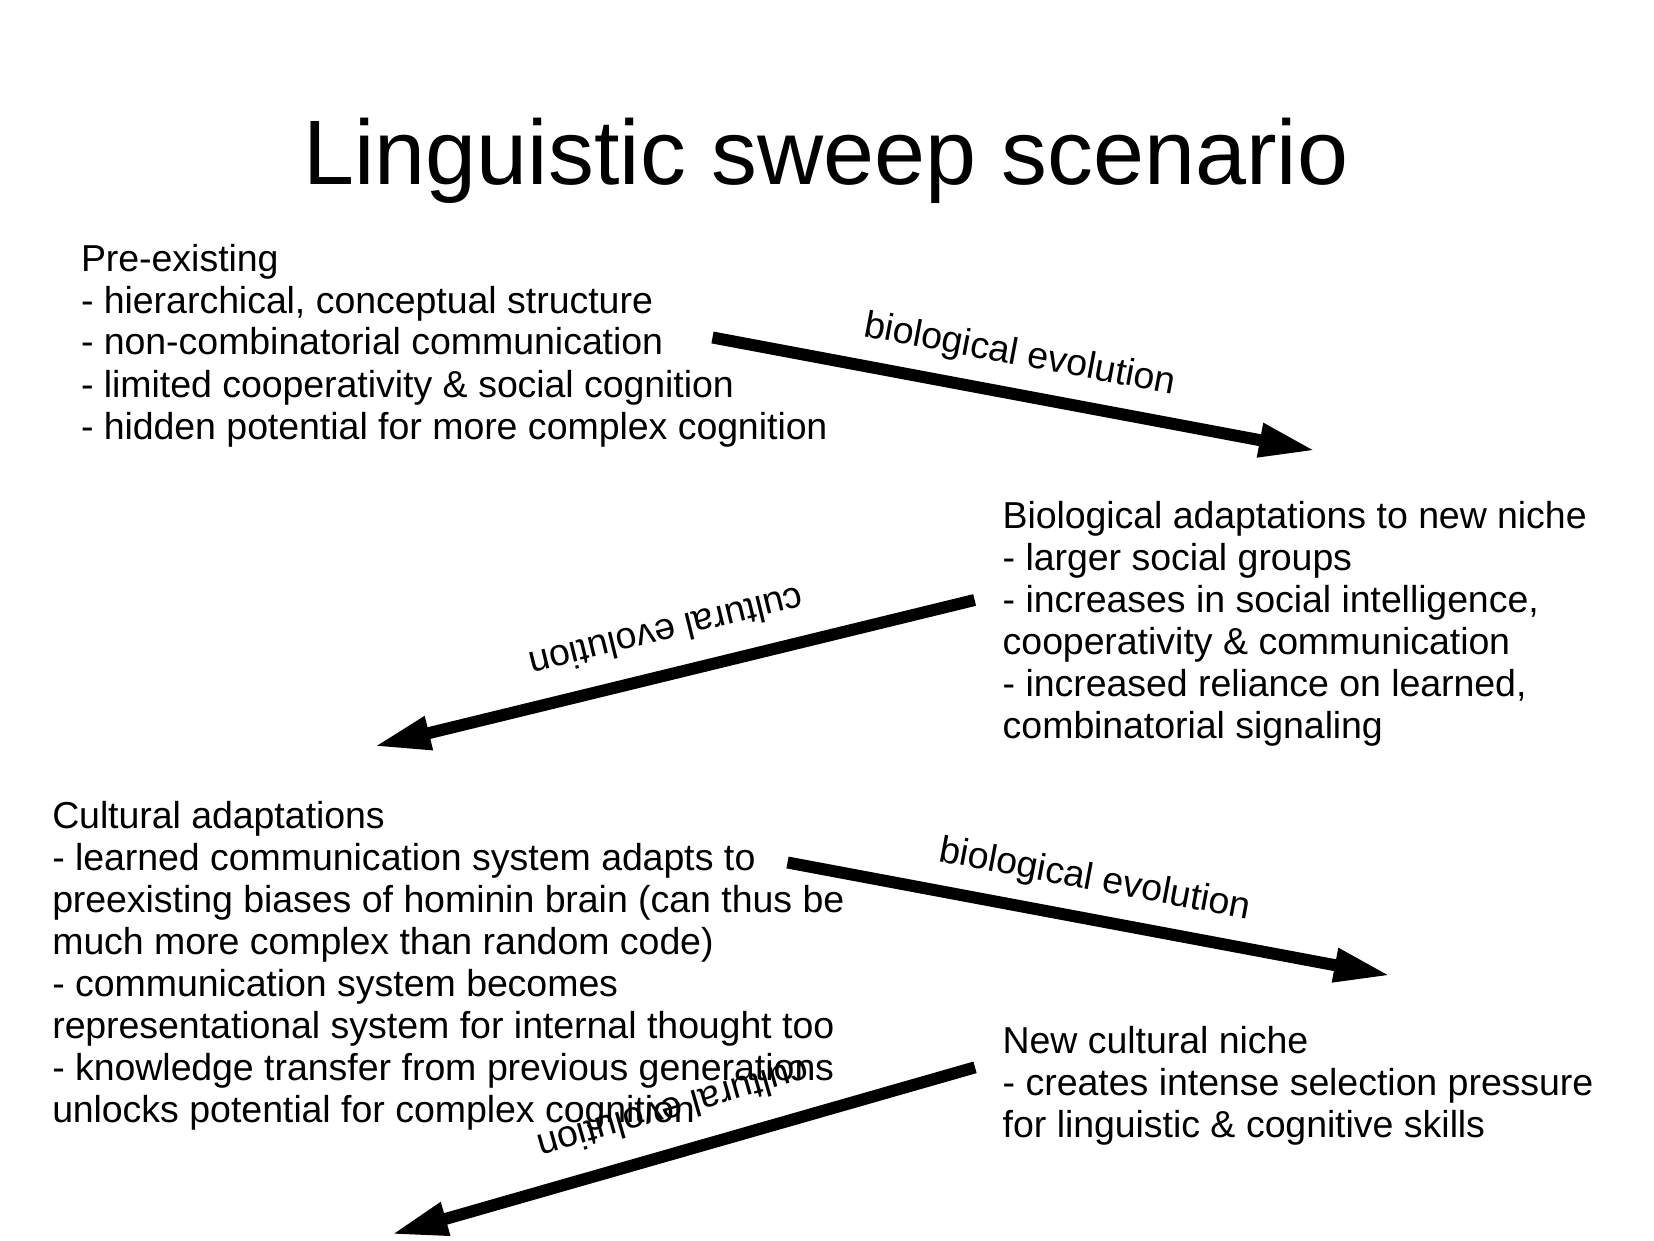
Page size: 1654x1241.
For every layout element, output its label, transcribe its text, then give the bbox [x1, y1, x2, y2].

title Linguistic sweep scenario [82, 49, 1571, 257]
text_box Biological adaptations to new niche - larger social groups - increases in social intelligence, cooperativity & communication - increased reliance on learned, combinatorial signaling [987, 487, 1613, 755]
text_box Pre-existing - hierarchical, conceptual structure - non-combinatorial communication - limited cooperativity & social cognition - hidden potential for more complex cognition [66, 229, 843, 455]
text_box New cultural niche - creates intense selection pressure for linguistic & cognitive skills [987, 1012, 1613, 1238]
text_box Cultural adaptations - learned communication system adapts to preexisting biases of hominin brain (can thus be much more complex than random code) - communication system becomes representational system for internal thought too - knowledge transfer from previous generations unlocks potential for complex cognition [37, 787, 901, 1139]
